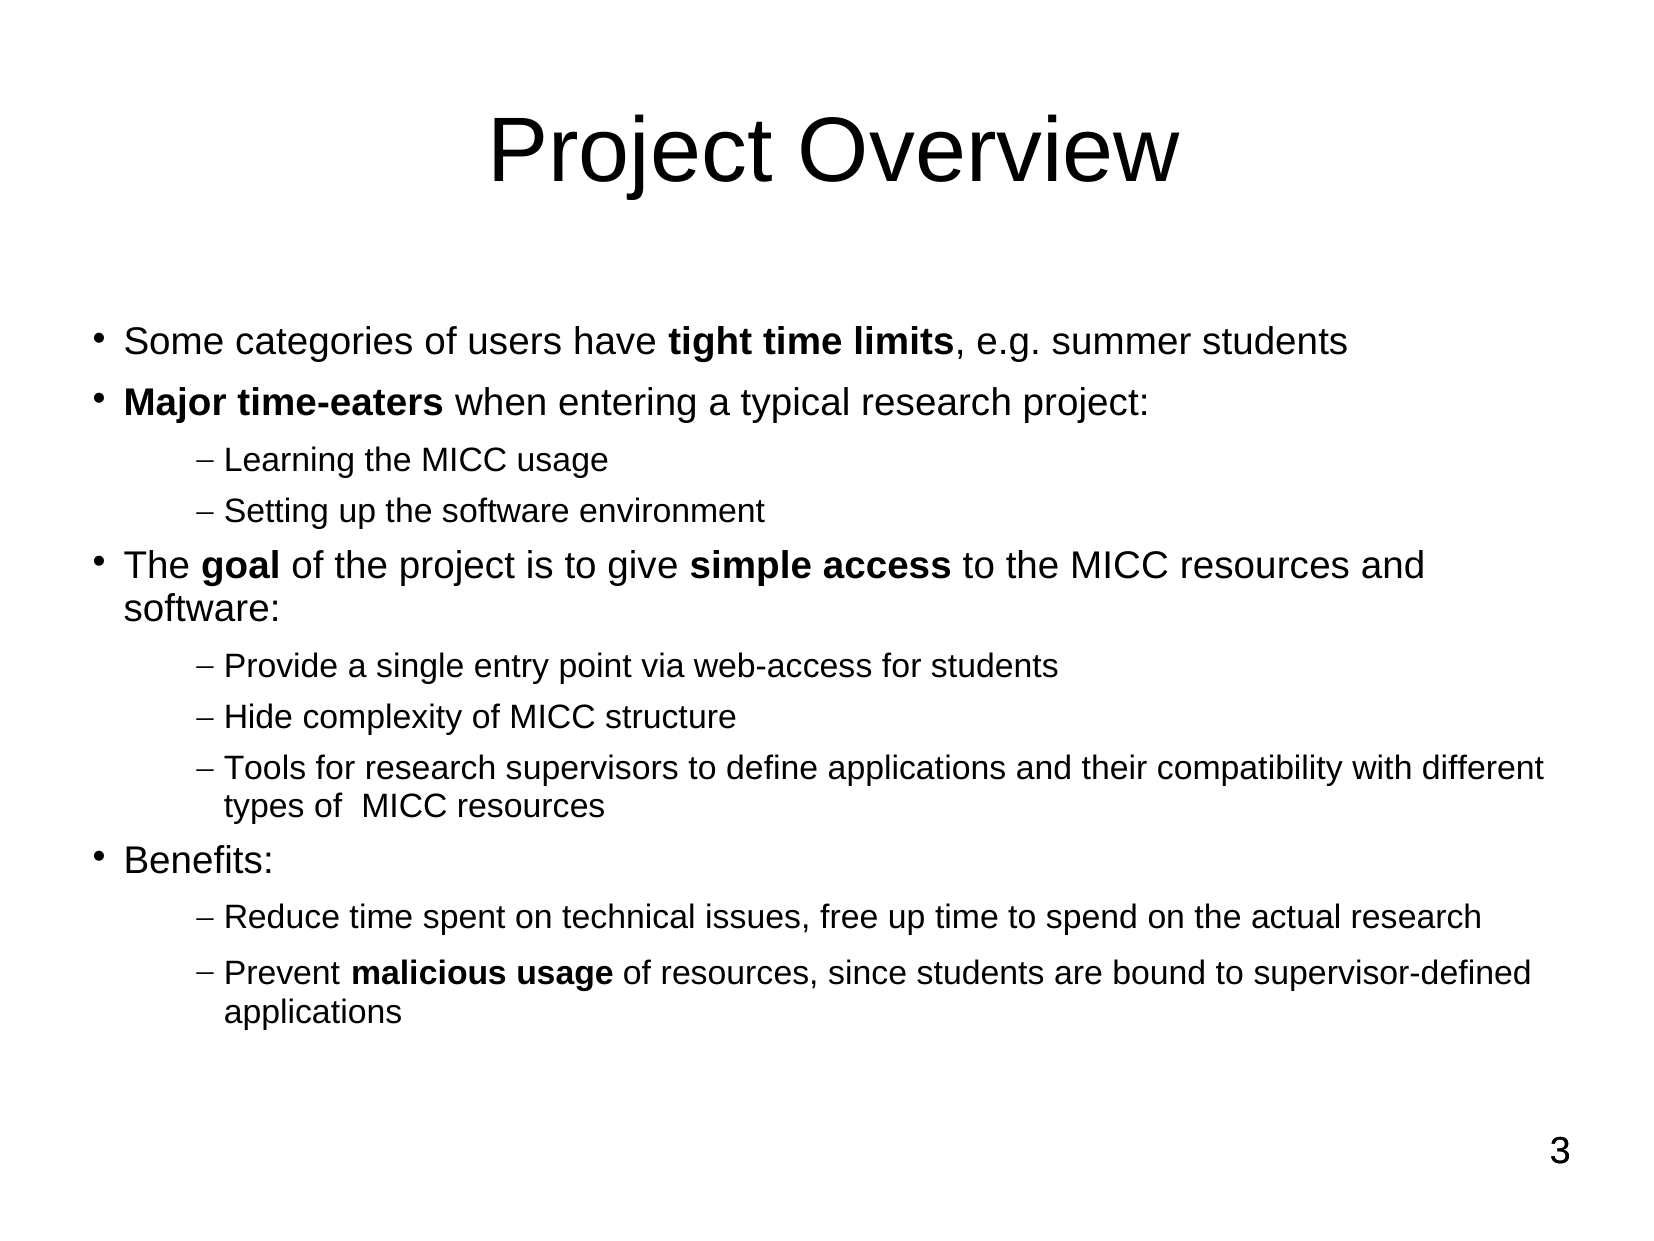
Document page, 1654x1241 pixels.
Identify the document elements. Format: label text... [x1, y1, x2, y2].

list Some categories of users have tight time limits, e.g. summer students Major time-eaters when entering a typical research project: Learning the MICC usage Setting up the software environment The goal of the project is to give simple access to the MICC resources and software: Provide a single entry point via web-access for students Hide complexity of MICC structure Tools for research supervisors to define applications and their compatibility with different types of MICC resources Benefits: Reduce time spent on technical issues, free up time to spend on the actual research Prevent malicious usage of resources, since students are bound to supervisor-defined applications [82, 315, 1571, 1036]
title Project Overview [90, 44, 1579, 252]
text_box <номер> [1185, 1129, 1571, 1215]
